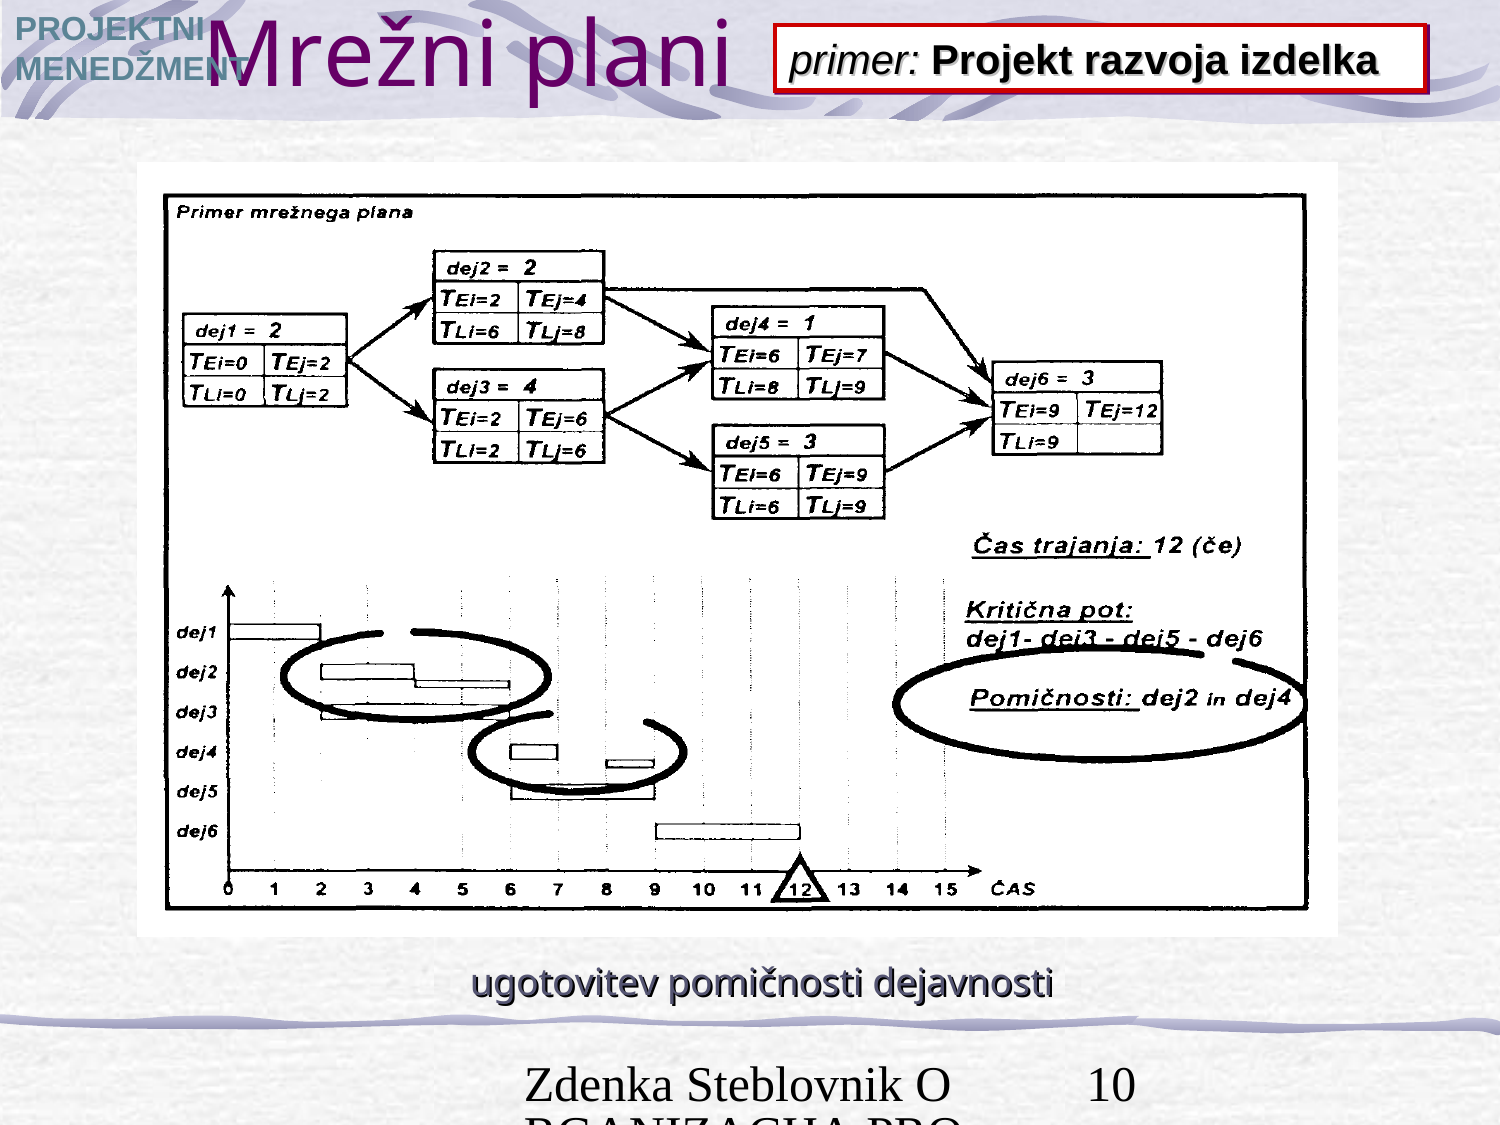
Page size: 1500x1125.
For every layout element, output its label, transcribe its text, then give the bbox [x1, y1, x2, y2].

picture [757, 1120, 776, 1125]
picture [936, 1120, 954, 1125]
title Mrežni plani [0, 0, 751, 113]
picture [903, 1120, 915, 1125]
picture [533, 1120, 545, 1125]
text_box ugotovitev pomičnosti dejavnosti [454, 949, 1069, 1011]
picture [687, 1120, 702, 1125]
picture [565, 1120, 585, 1125]
picture [0, 1023, 1500, 1125]
text_box primer: Projekt razvoja izdelka [774, 24, 1426, 91]
text_box PROJEKTNI MENEDŽMENT [0, 0, 275, 100]
picture [0, 113, 1500, 1023]
picture [876, 1120, 886, 1125]
